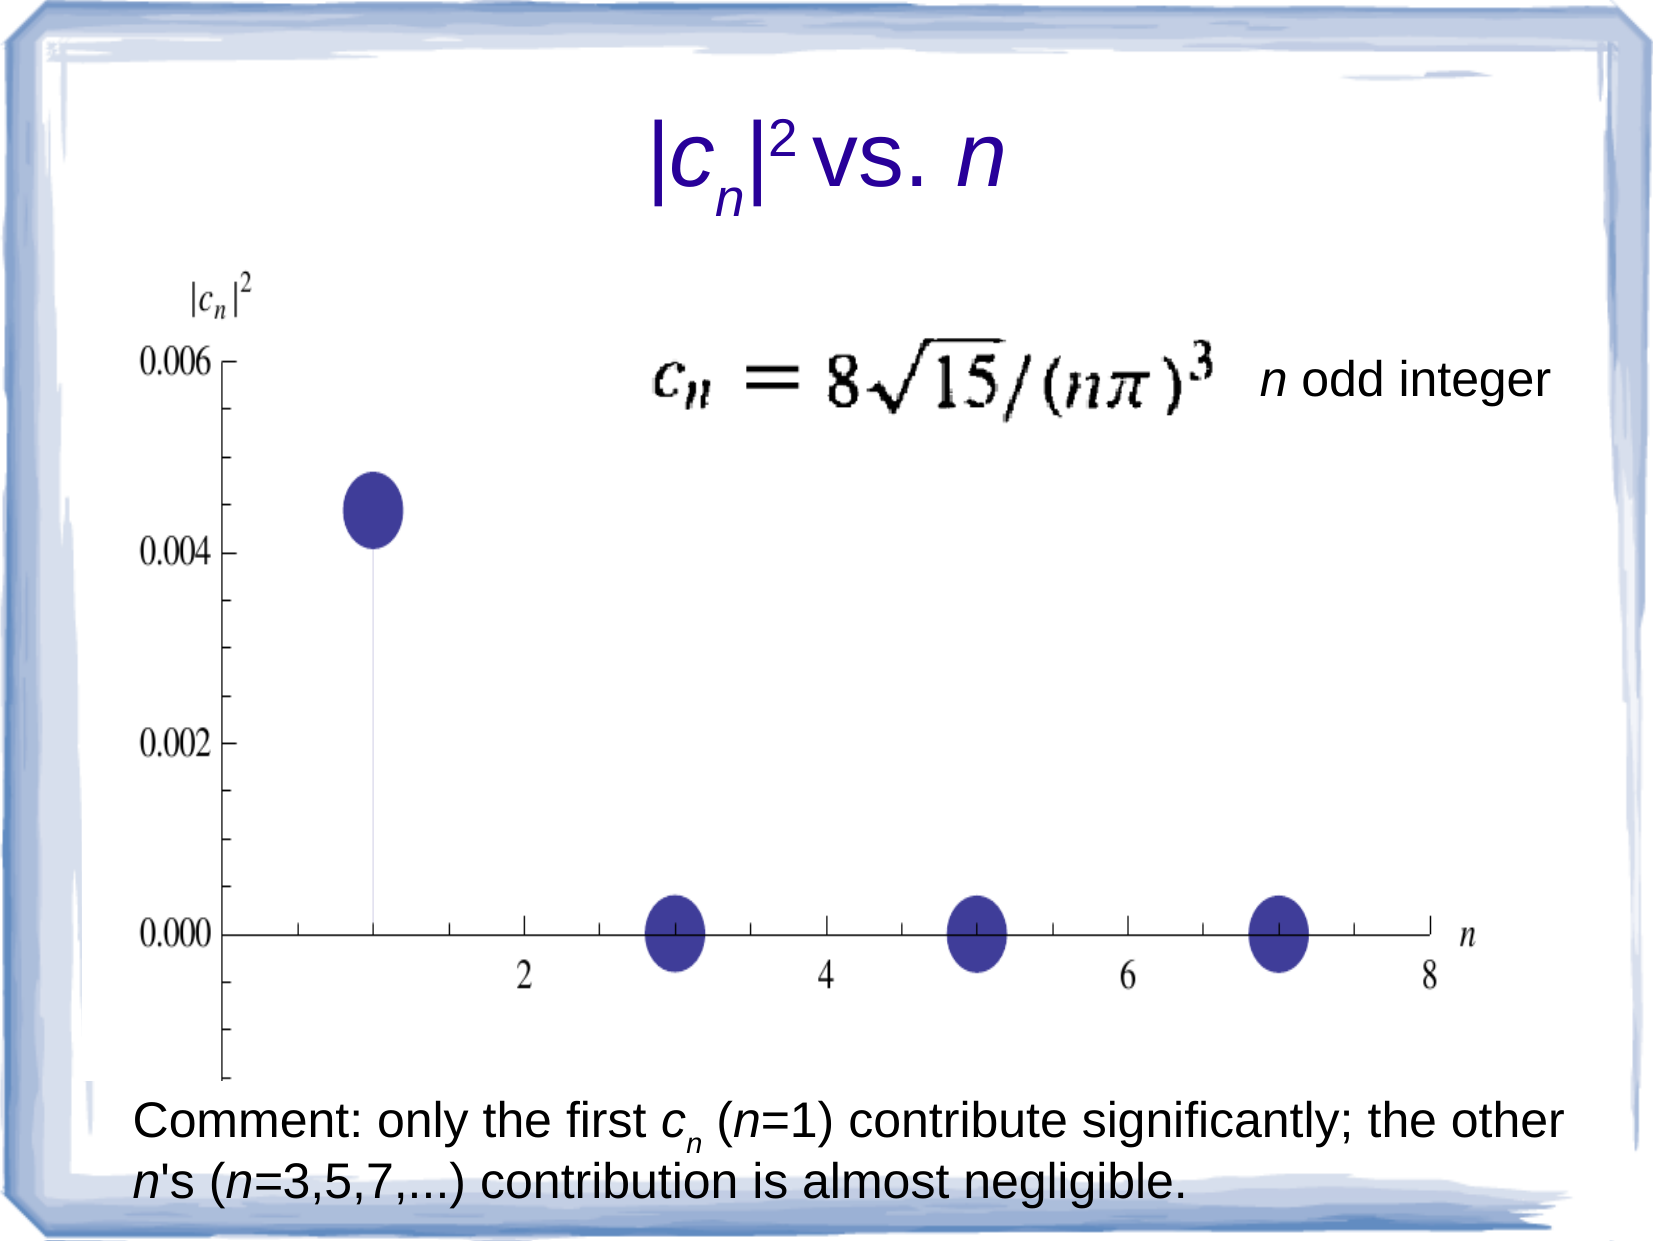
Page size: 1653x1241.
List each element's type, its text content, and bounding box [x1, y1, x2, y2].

picture [0, 0, 1653, 1241]
title |cn|2 vs. n [82, 49, 1571, 257]
text_box Comment: only the first cn (n=1) contribute significantly; the other n's (n=3,5,7,...) contribution is almost negligible. [117, 1079, 1590, 1222]
text_box n odd integer [1245, 345, 1567, 416]
